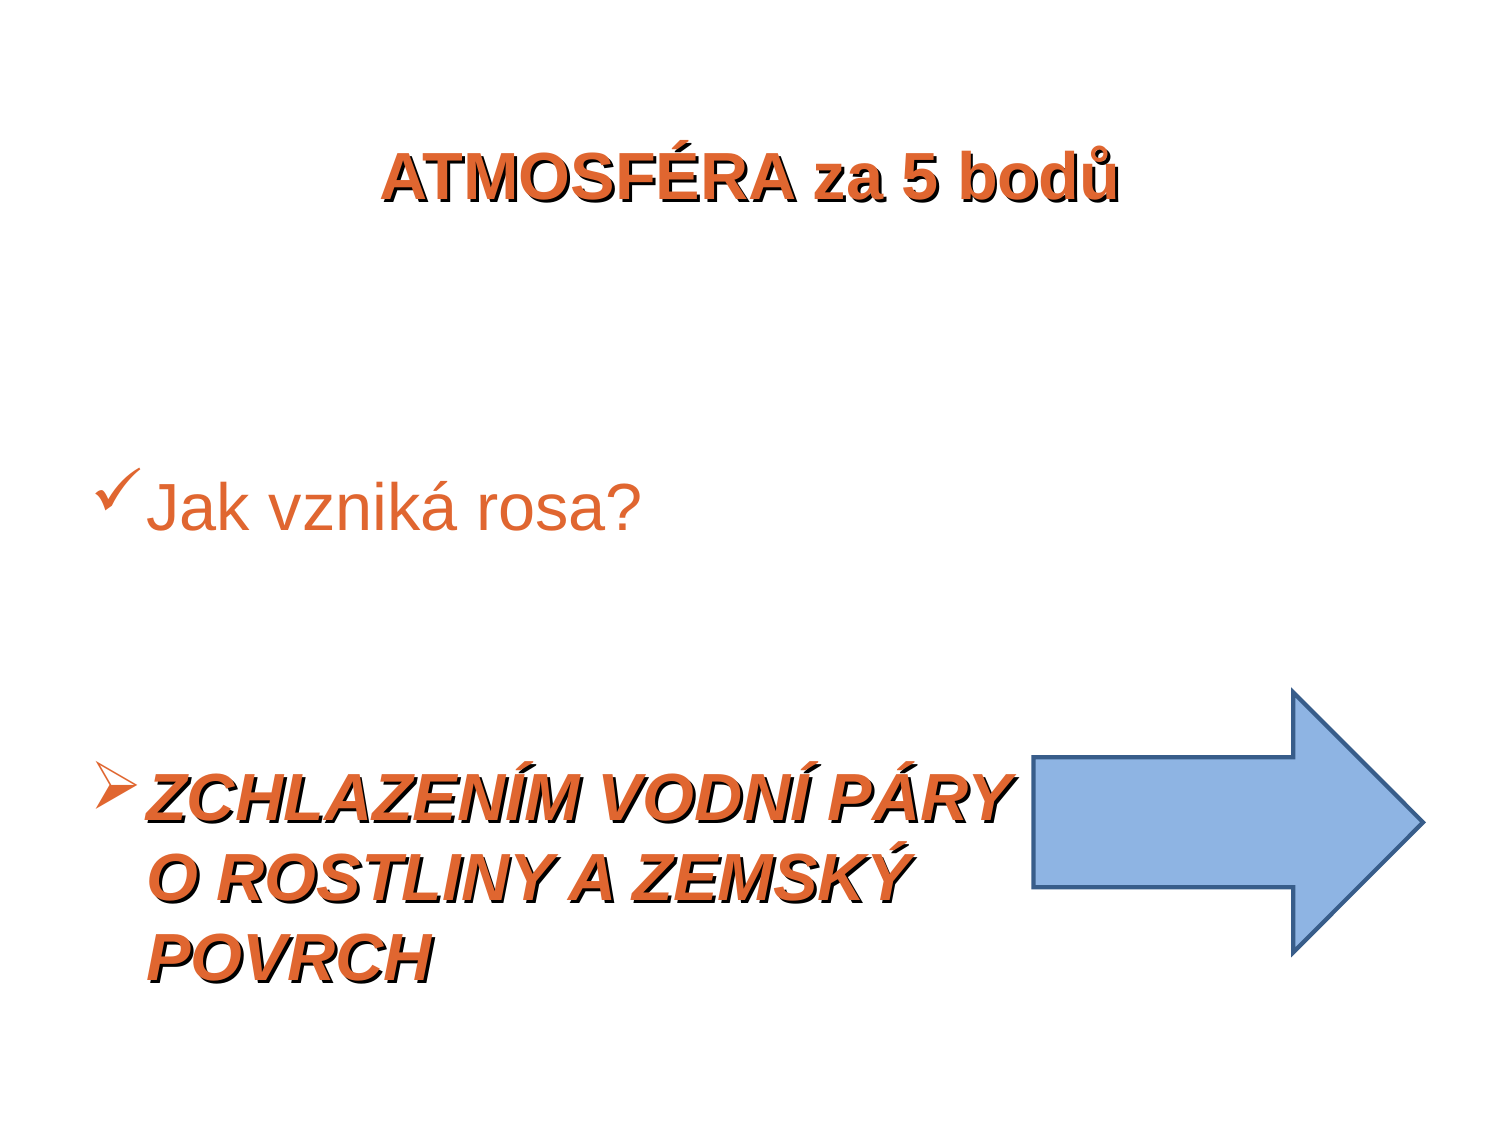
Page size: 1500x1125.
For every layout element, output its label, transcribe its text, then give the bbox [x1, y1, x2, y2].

list Jak vzniká rosa? ZCHLAZENÍM VODNÍ PÁRY O ROSTLINY A ZEMSKÝ POVRCH [75, 456, 1426, 1079]
title ATMOSFÉRA za 5 bodů [75, 113, 1426, 233]
text_box [1033, 692, 1424, 953]
